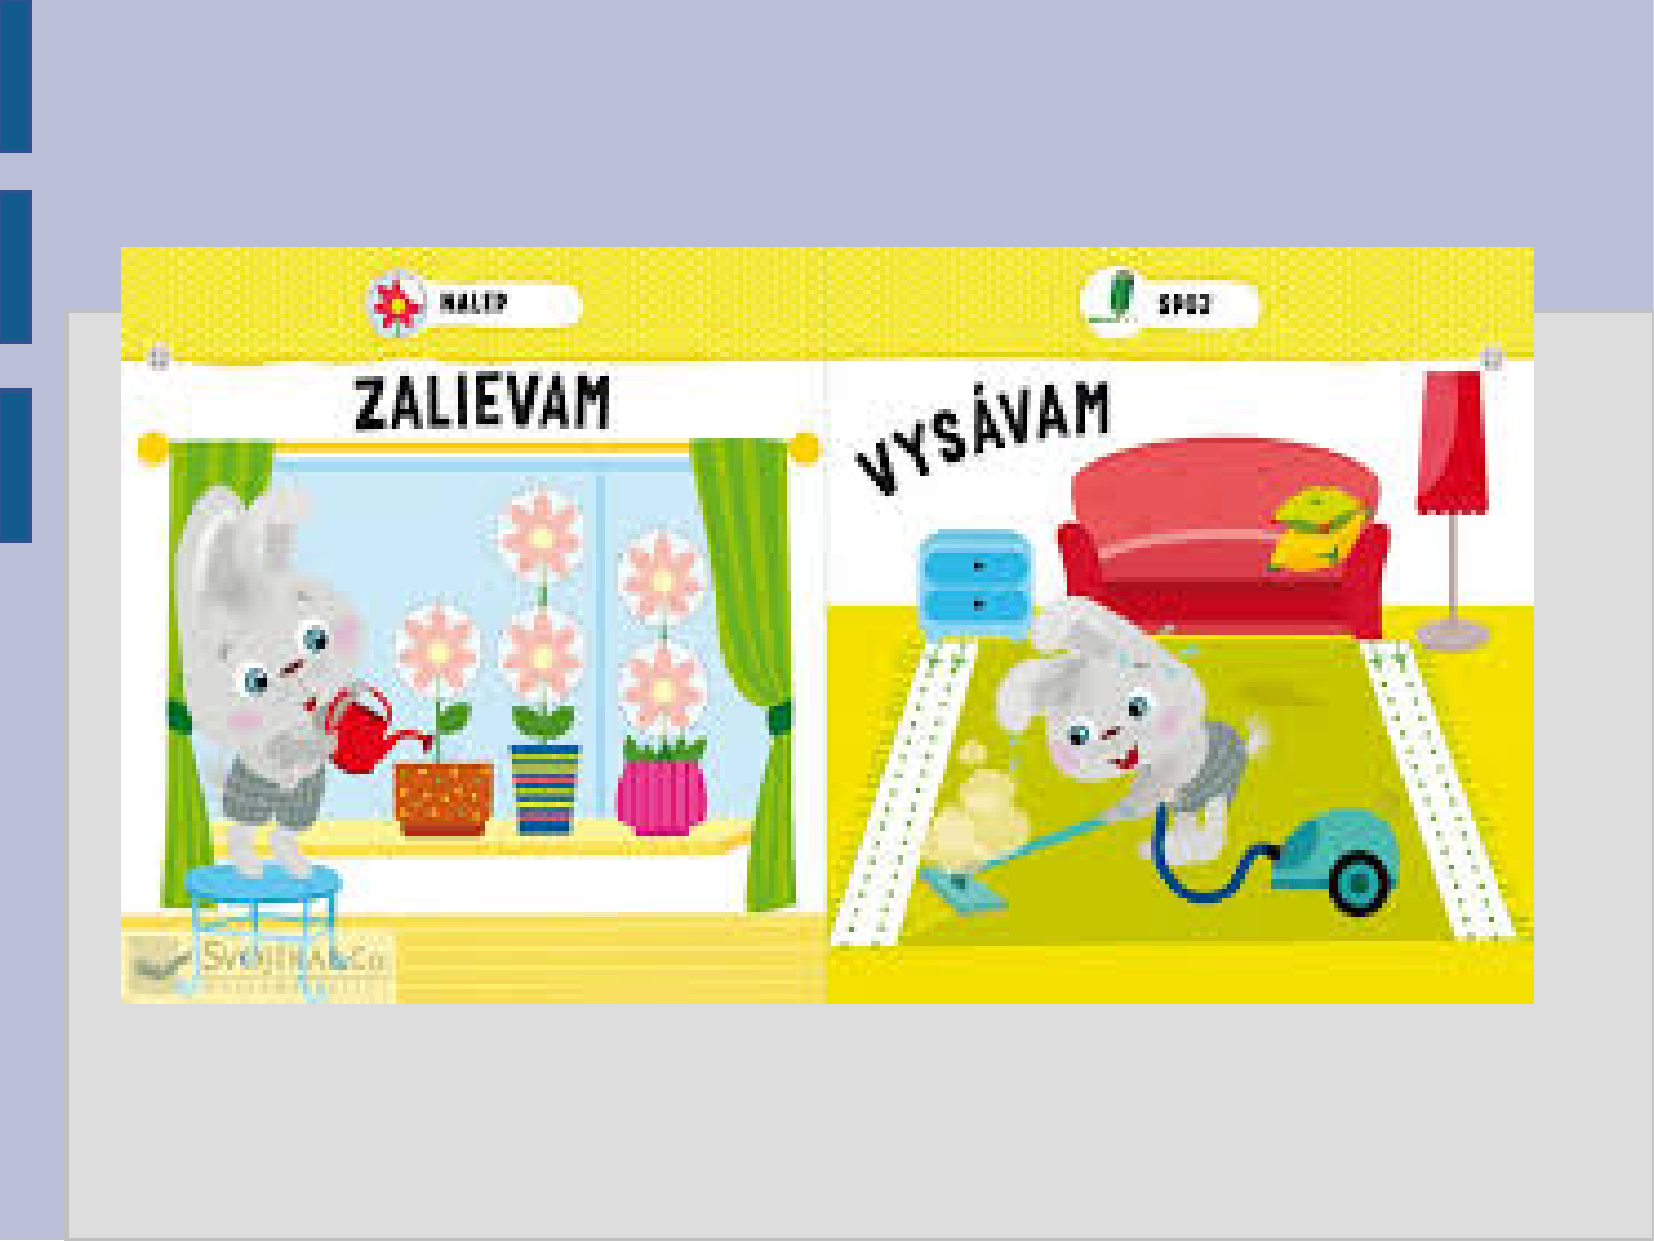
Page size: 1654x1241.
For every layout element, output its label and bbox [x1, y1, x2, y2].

picture [121, 248, 1534, 1004]
